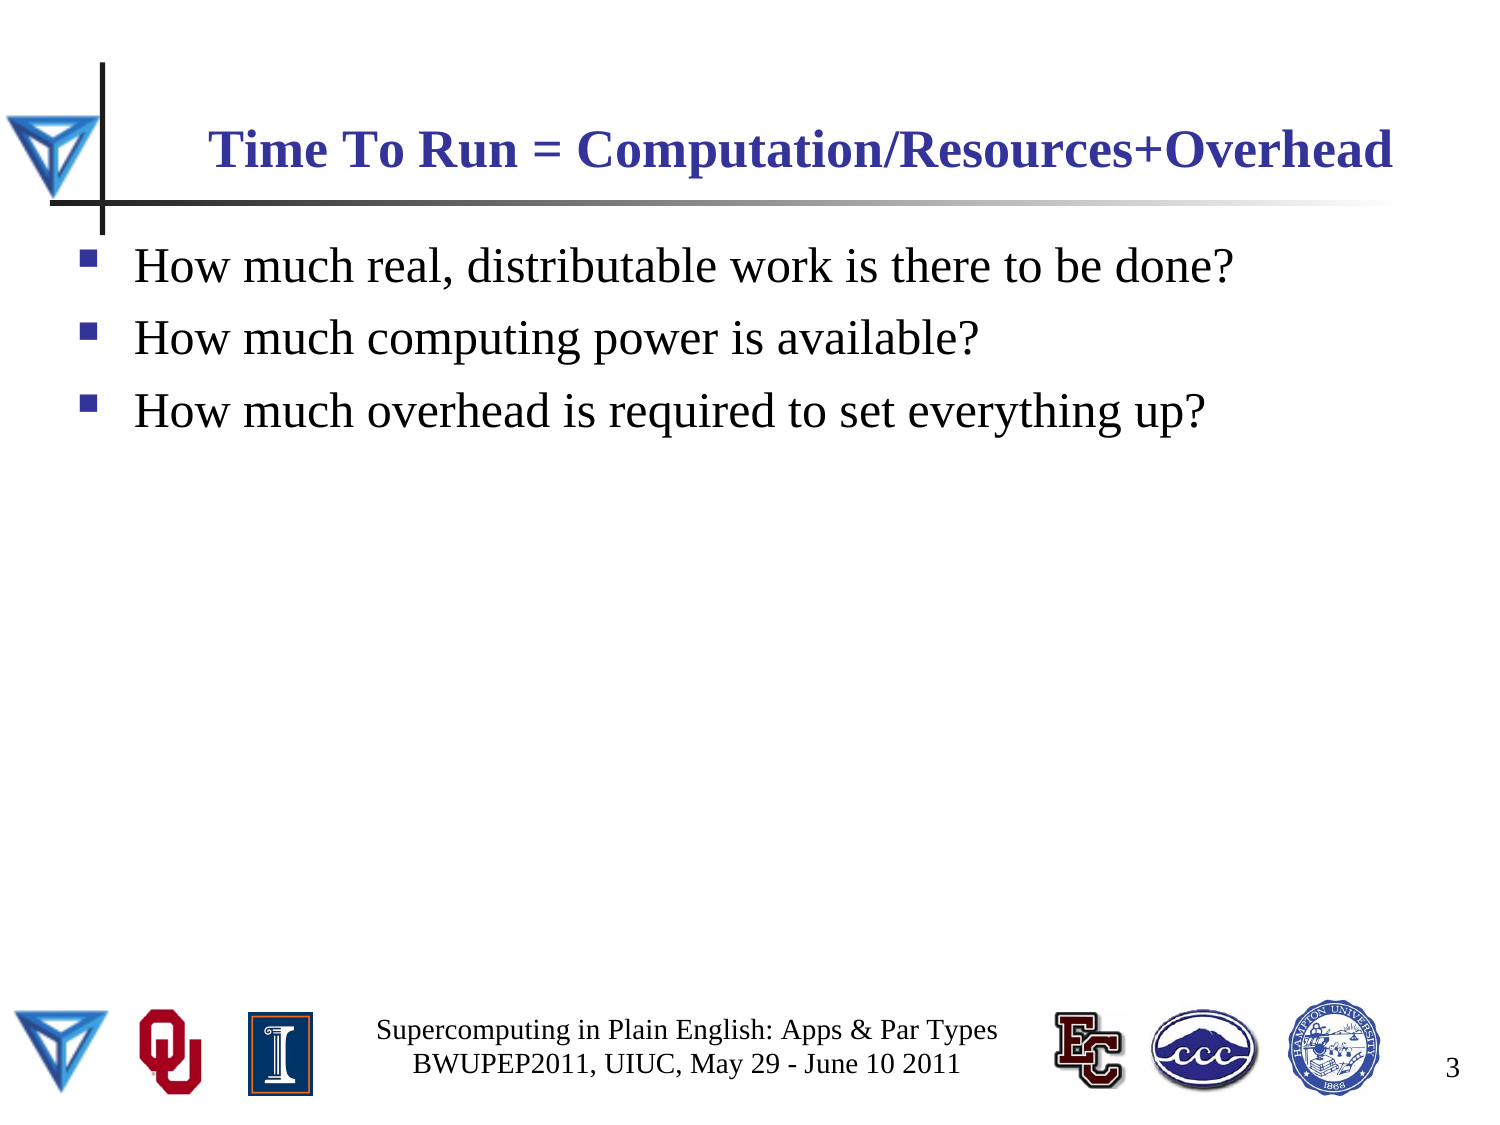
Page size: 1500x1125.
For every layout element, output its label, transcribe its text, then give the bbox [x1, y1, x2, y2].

picture [137, 1007, 203, 1097]
picture [1050, 1012, 1129, 1089]
text_box <number> [1400, 1024, 1476, 1091]
picture [0, 112, 99, 203]
title Time To Run = Computation/Resources+Overhead [162, 74, 1441, 187]
list How much real, distributable work is there to be done? How much computing power is available? How much overhead is required to set everything up? [62, 224, 1438, 988]
picture [8, 1007, 113, 1097]
picture [1287, 999, 1381, 1097]
picture [1142, 999, 1263, 1097]
text_box Supercomputing in Plain English: Apps & Par Types BWUPEP2011, UIUC, May 29 - June 10 2011 [324, 1012, 1051, 1088]
picture [248, 1012, 313, 1096]
